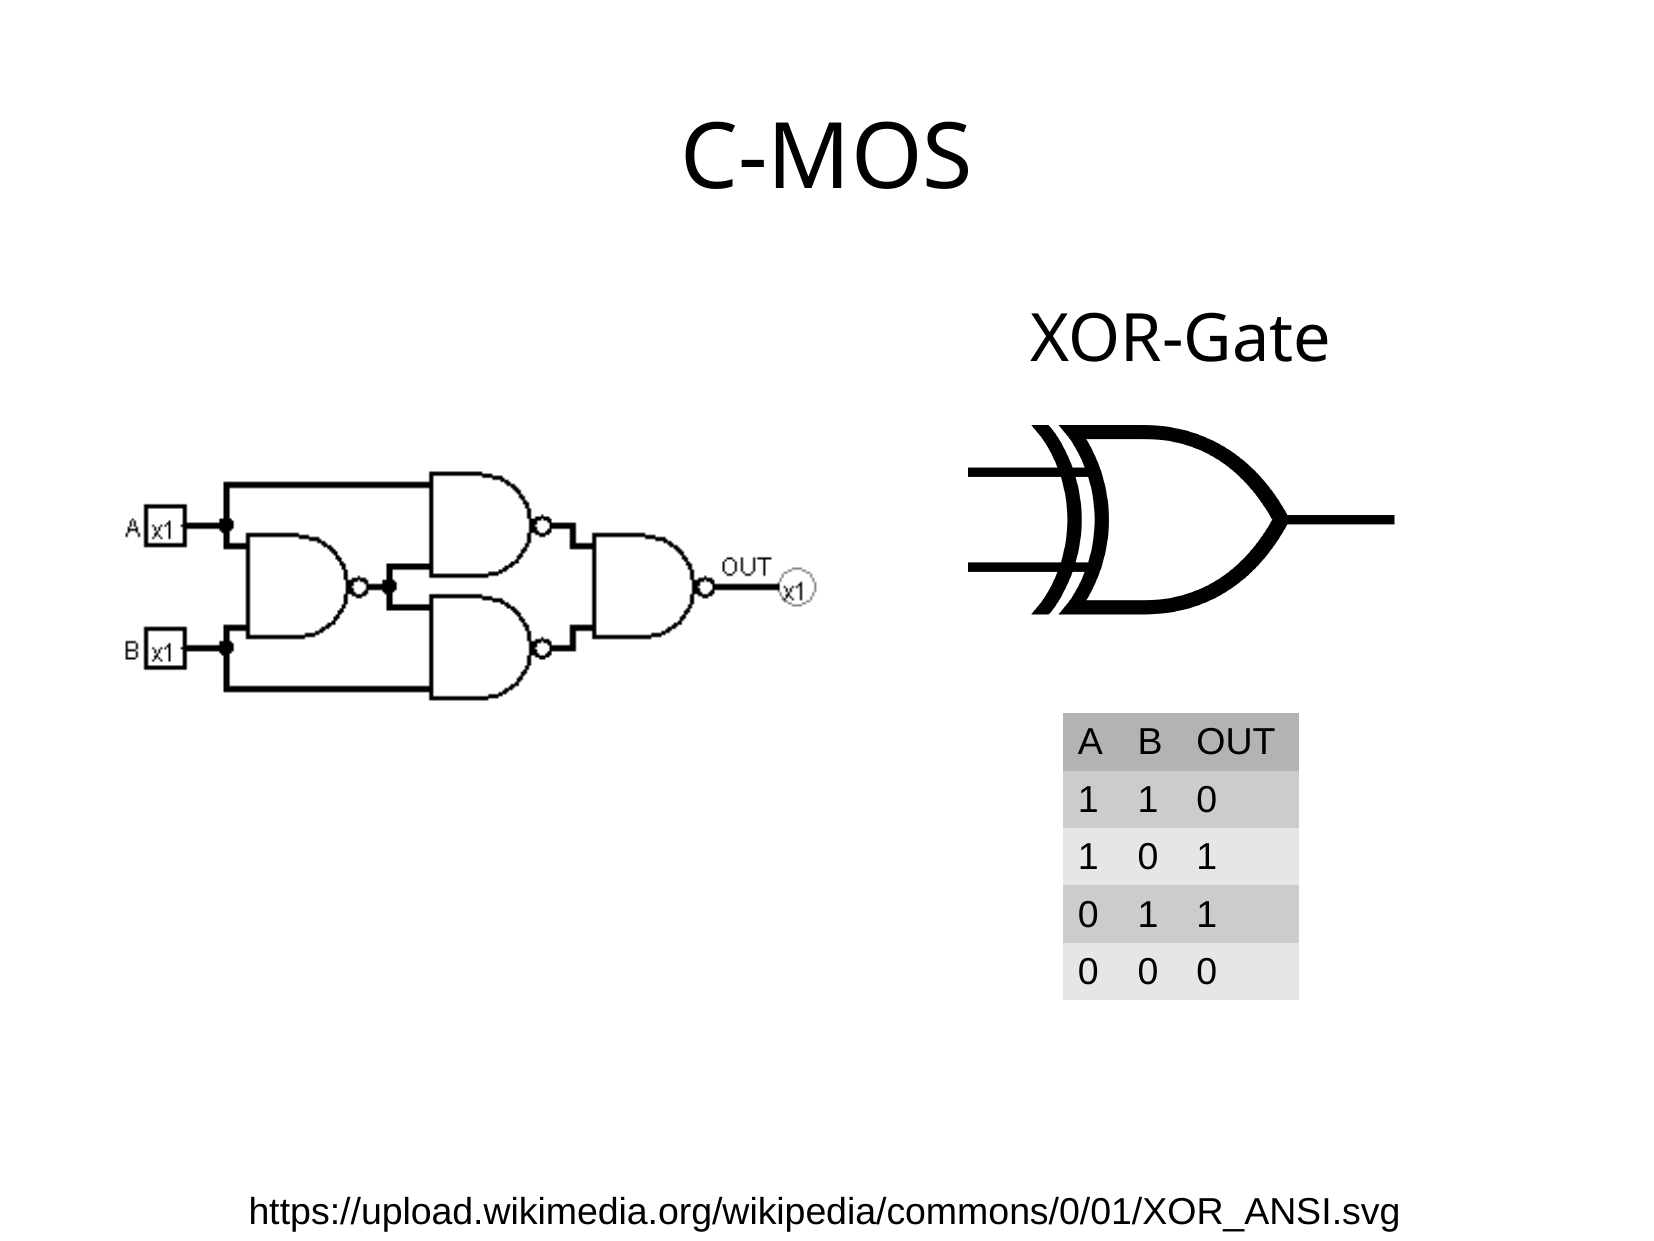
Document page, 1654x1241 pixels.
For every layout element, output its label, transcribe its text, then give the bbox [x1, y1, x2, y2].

table_cell 1 [1063, 771, 1123, 828]
table_header A [1063, 713, 1123, 771]
table_cell 0 [1123, 943, 1182, 1000]
table_cell 0 [1182, 943, 1299, 1000]
table_cell 1 [1123, 885, 1182, 943]
table_header B [1123, 713, 1182, 771]
table_header OUT [1182, 713, 1299, 771]
table_cell 0 [1063, 943, 1123, 1000]
table_cell 0 [1063, 885, 1123, 943]
list XOR-Gate [826, 290, 1536, 634]
table_cell 1 [1063, 828, 1123, 885]
table_cell 1 [1182, 885, 1299, 943]
table_cell 1 [1182, 828, 1299, 885]
table_cell 0 [1182, 771, 1299, 828]
picture [114, 464, 827, 709]
table_cell 0 [1123, 828, 1182, 885]
table_cell 1 [1123, 771, 1182, 828]
title C-MOS [82, 49, 1571, 257]
text_box https://upload.wikimedia.org/wikipedia/commons/0/01/XOR_ANSI.svg [233, 1183, 1418, 1241]
picture [944, 401, 1418, 638]
